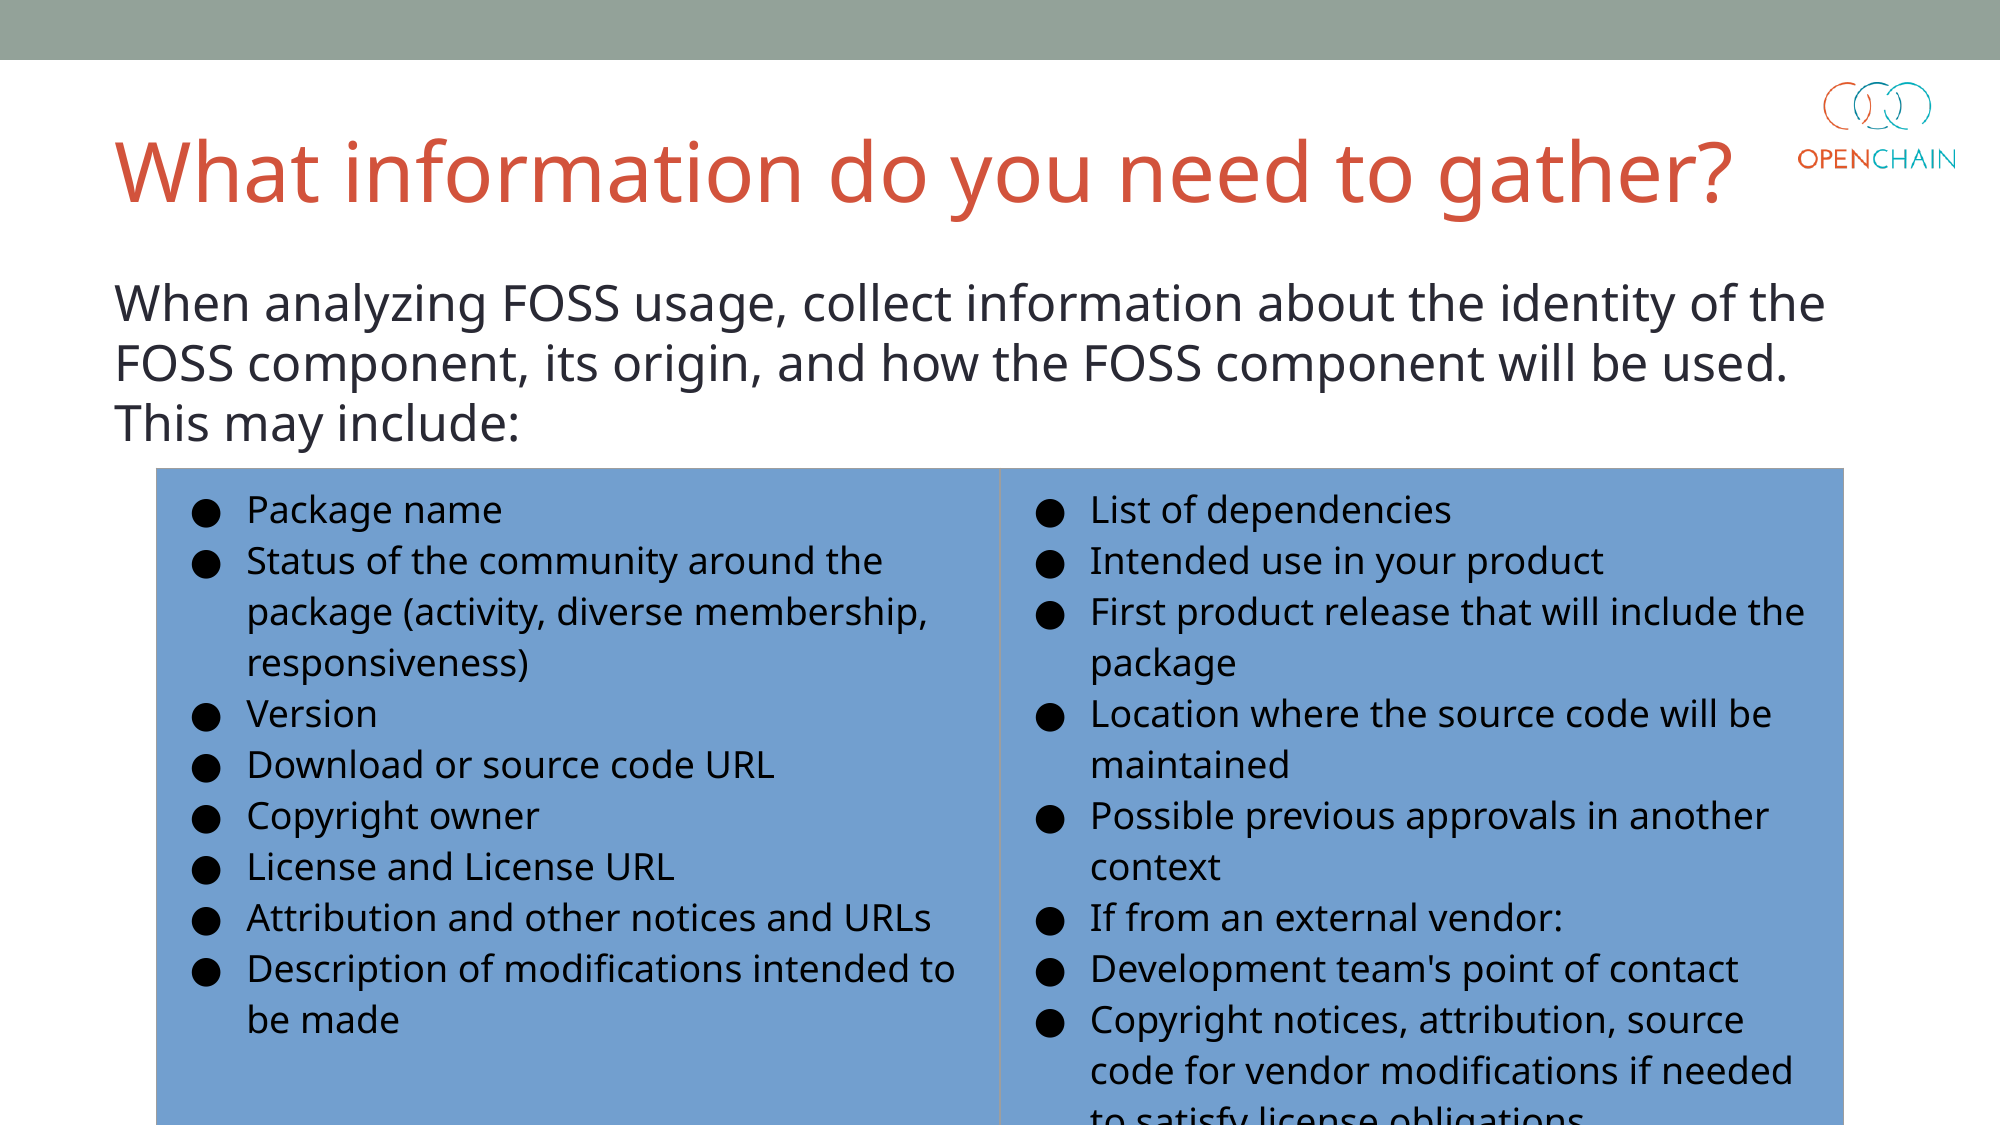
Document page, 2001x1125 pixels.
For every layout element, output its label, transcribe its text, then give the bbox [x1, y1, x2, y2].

list When analyzing FOSS usage, collect information about the identity of the FOSS component, its origin, and how the FOSS component will be used. This may include: [99, 263, 1900, 1064]
table_header List of dependencies Intended use in your product First product release that will include the package Location where the source code will be maintained Possible previous approvals in another context If from an external vendor: Development team's point of contact Copyright notices, attribution, source code for vendor modifications if needed to satisfy license obligations [1001, 469, 1843, 1125]
picture [1798, 82, 1955, 169]
table_header Package name Status of the community around the package (activity, diverse membership, responsiveness) Version Download or source code URL Copyright owner License and License URL Attribution and other notices and URLs Description of modifications intended to be made [157, 469, 999, 1125]
title What information do you need to gather? [99, 87, 1900, 250]
